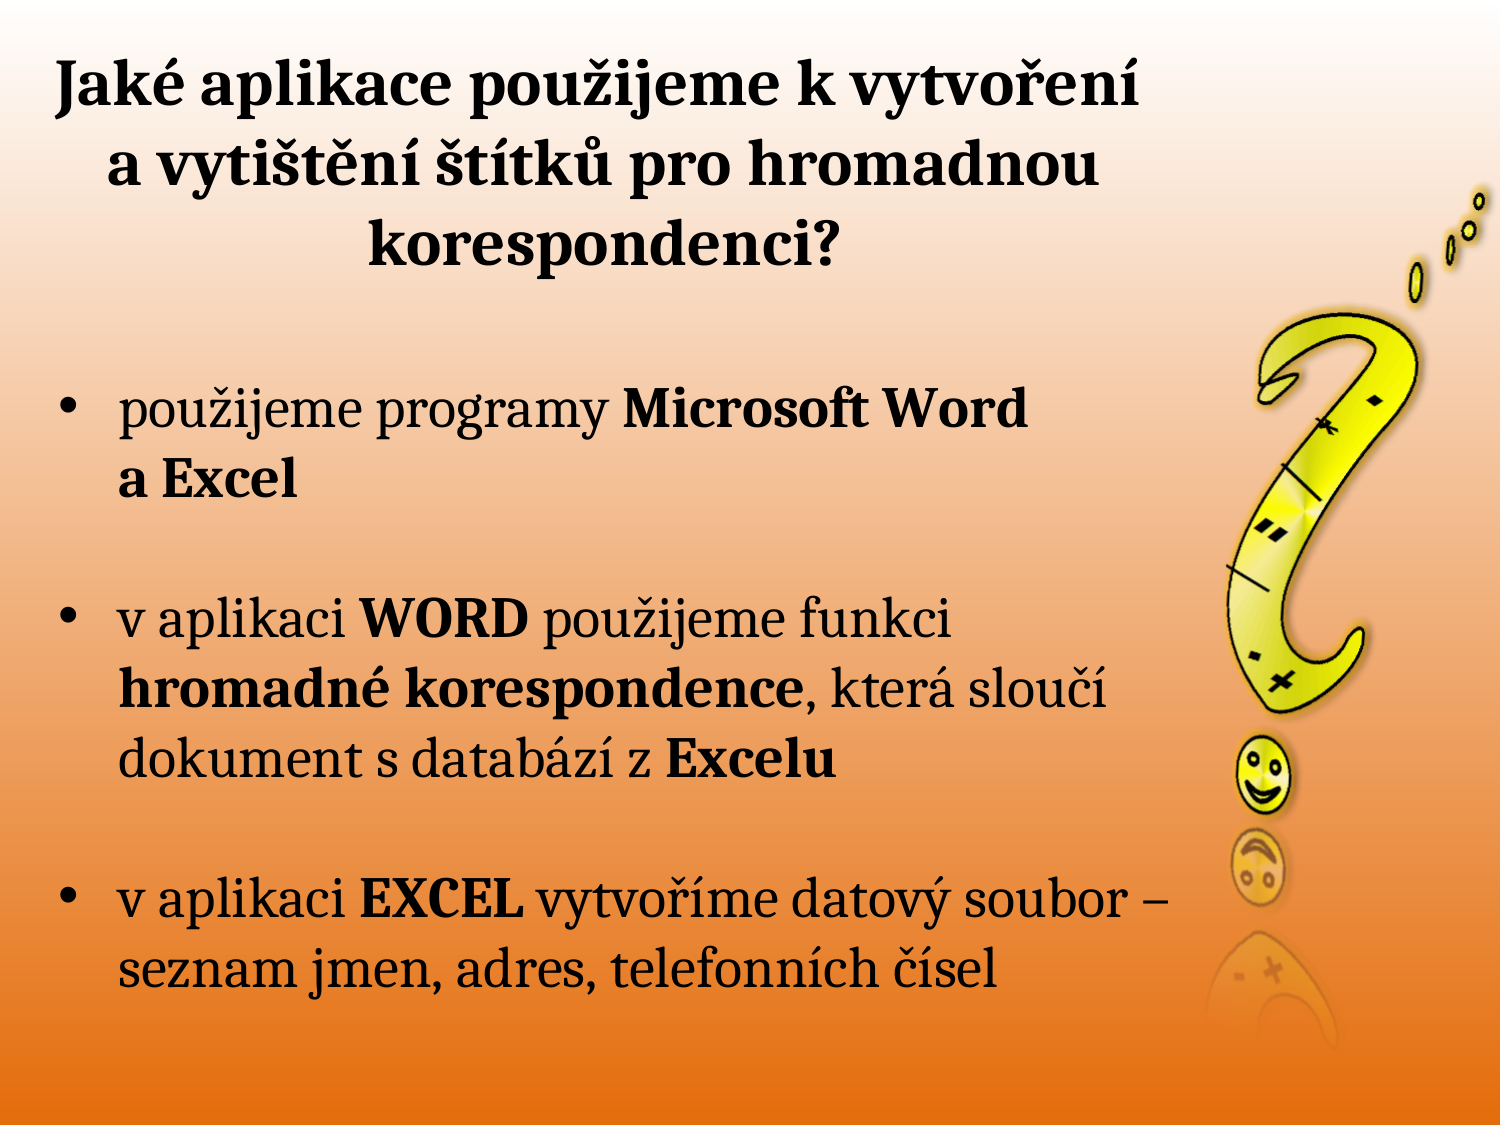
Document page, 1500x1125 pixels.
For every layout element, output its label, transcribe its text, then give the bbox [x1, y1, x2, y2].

text_box použijeme programy Microsoft Word a Excel v aplikaci WORD použijeme funkci hromadné korespondence, která sloučí dokument s databází z Excelu v aplikaci EXCEL vytvoříme datový soubor – seznam jmen, adres, telefonních čísel [0, 361, 1211, 1125]
picture [1171, 160, 1500, 1125]
text_box Jaké aplikace použijeme k vytvoření a vytištění štítků pro hromadnou korespondenci? [0, 30, 1211, 287]
